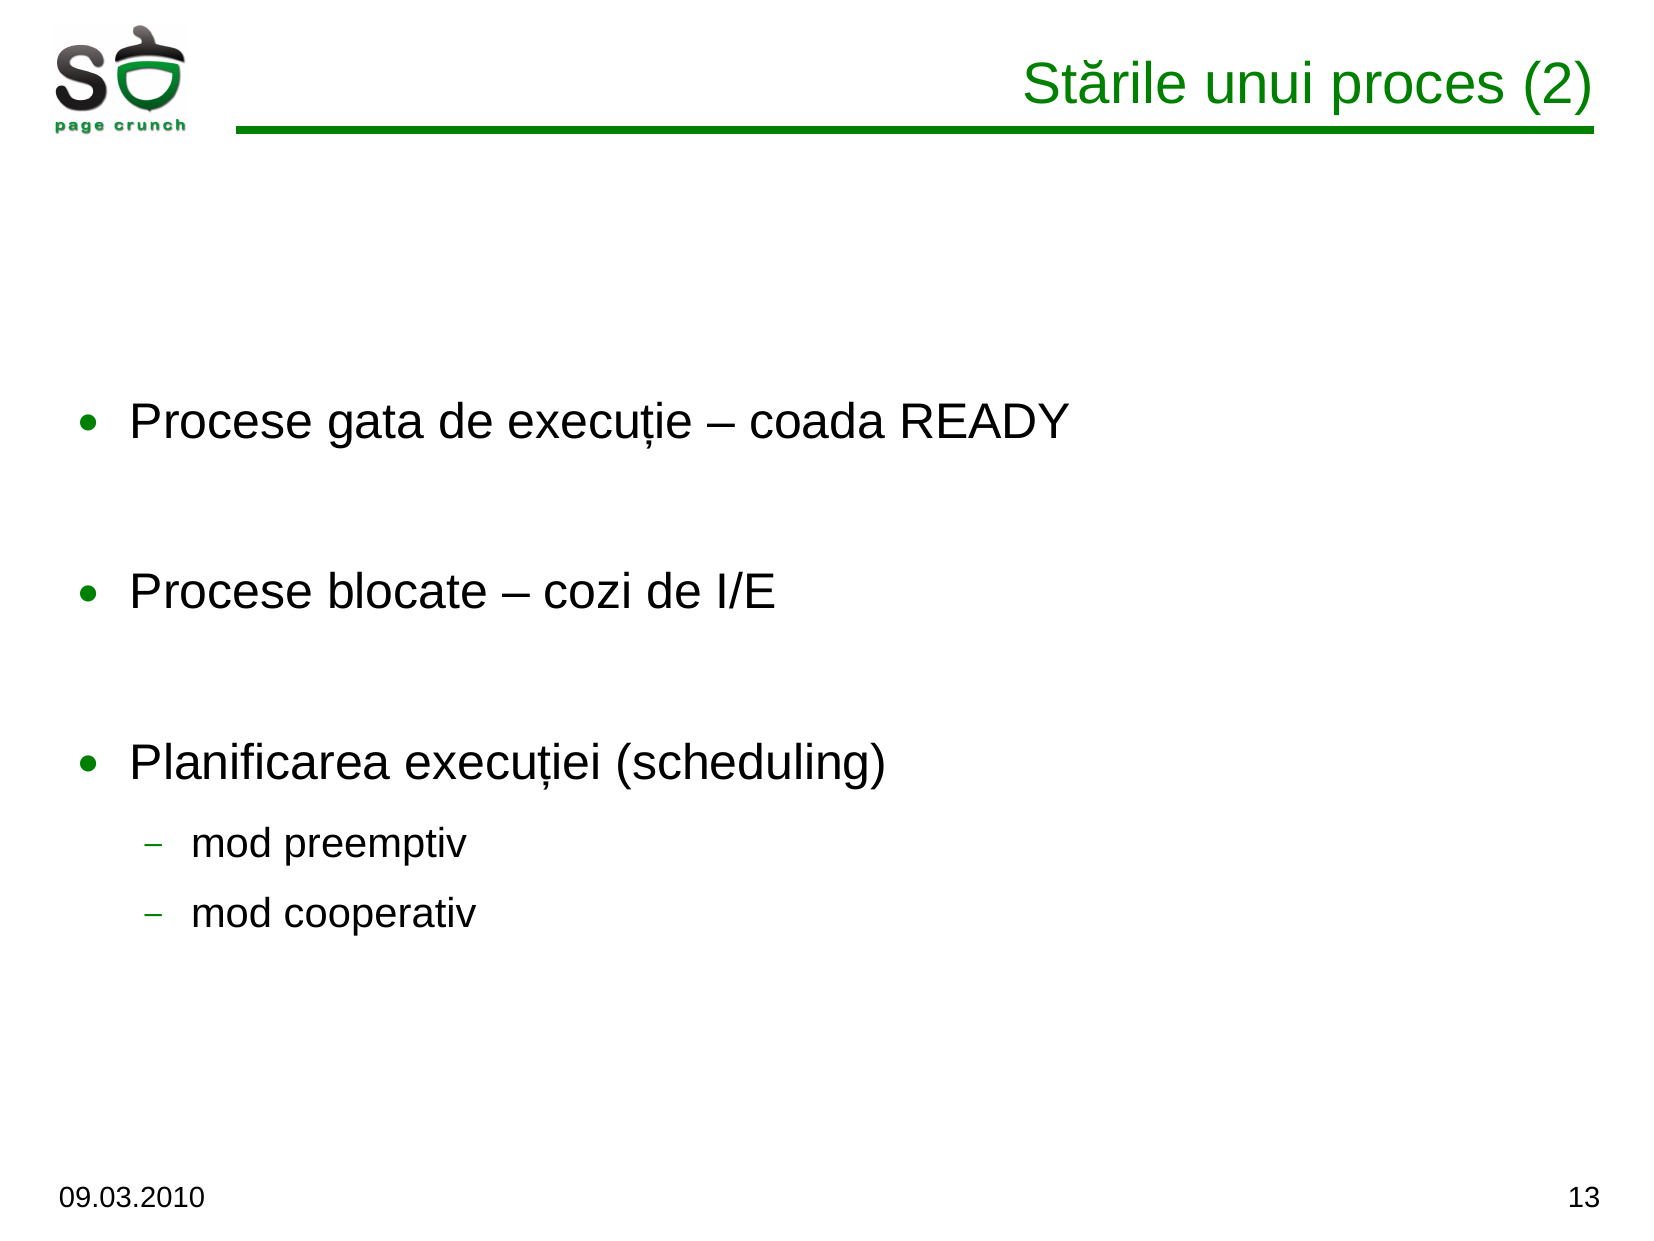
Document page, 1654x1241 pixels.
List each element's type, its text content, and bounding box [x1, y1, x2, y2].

picture [53, 23, 188, 136]
list Procese gata de execuție – coada READY Procese blocate – cozi de I/E Planificarea execuției (scheduling) mod preemptiv mod cooperativ [59, 177, 1595, 1152]
title Stările unui proces (2) [236, 49, 1595, 119]
